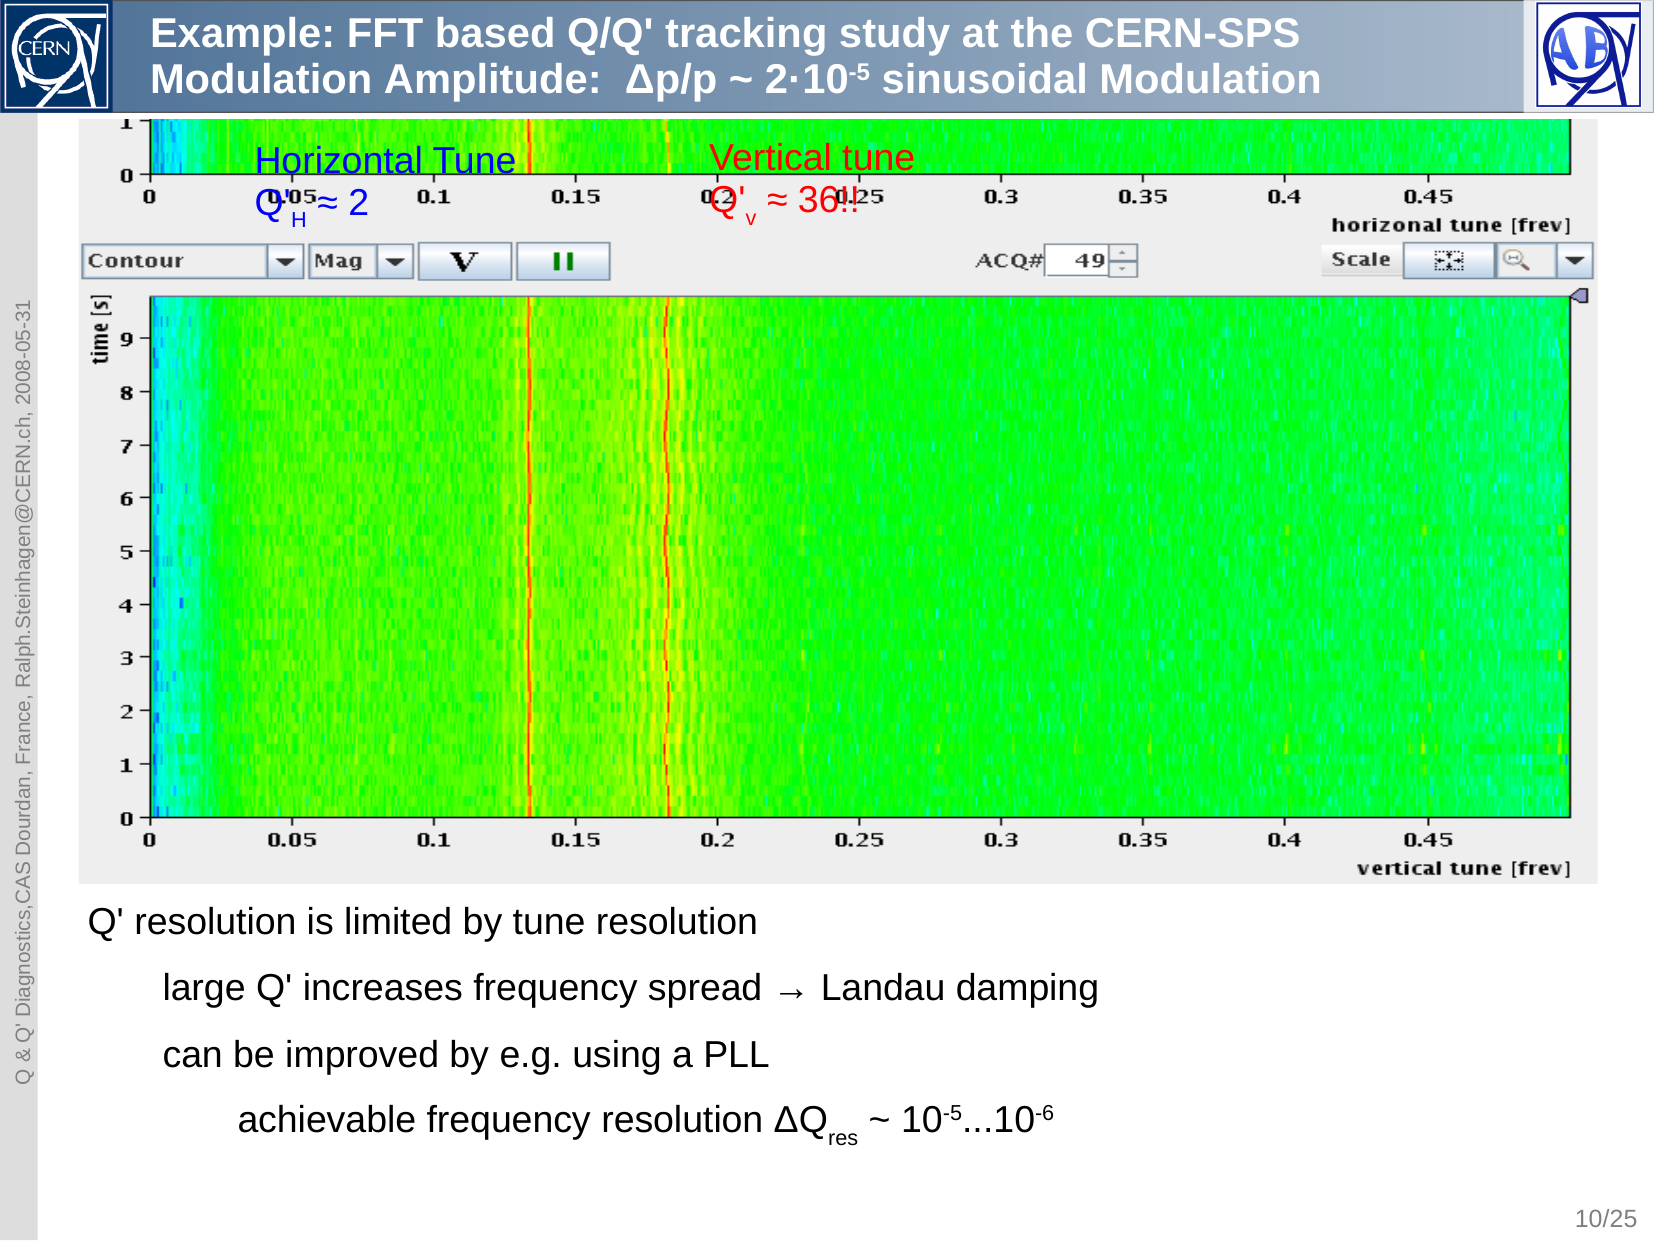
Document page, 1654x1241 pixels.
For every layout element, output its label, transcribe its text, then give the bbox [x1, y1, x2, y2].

text_box Horizontal Tune Q'H ≈ 2 [239, 132, 542, 241]
list Q' resolution is limited by tune resolution large Q' increases frequency spread → Landau damping can be improved by e.g. using a PLL achievable frequency resolution ΔQres ~ 10-5...10-6 [87, 899, 1593, 1160]
picture [78, 119, 1598, 884]
title Example: FFT based Q/Q' tracking study at the CERN-SPS Modulation Amplitude: Δp/p ~ 2·10-5 sinusoidal Modulation [150, 0, 1514, 113]
picture [1535, 1, 1642, 108]
picture [0, 0, 113, 113]
text_box Vertical tune Q'v ≈ 36!! [694, 129, 941, 237]
